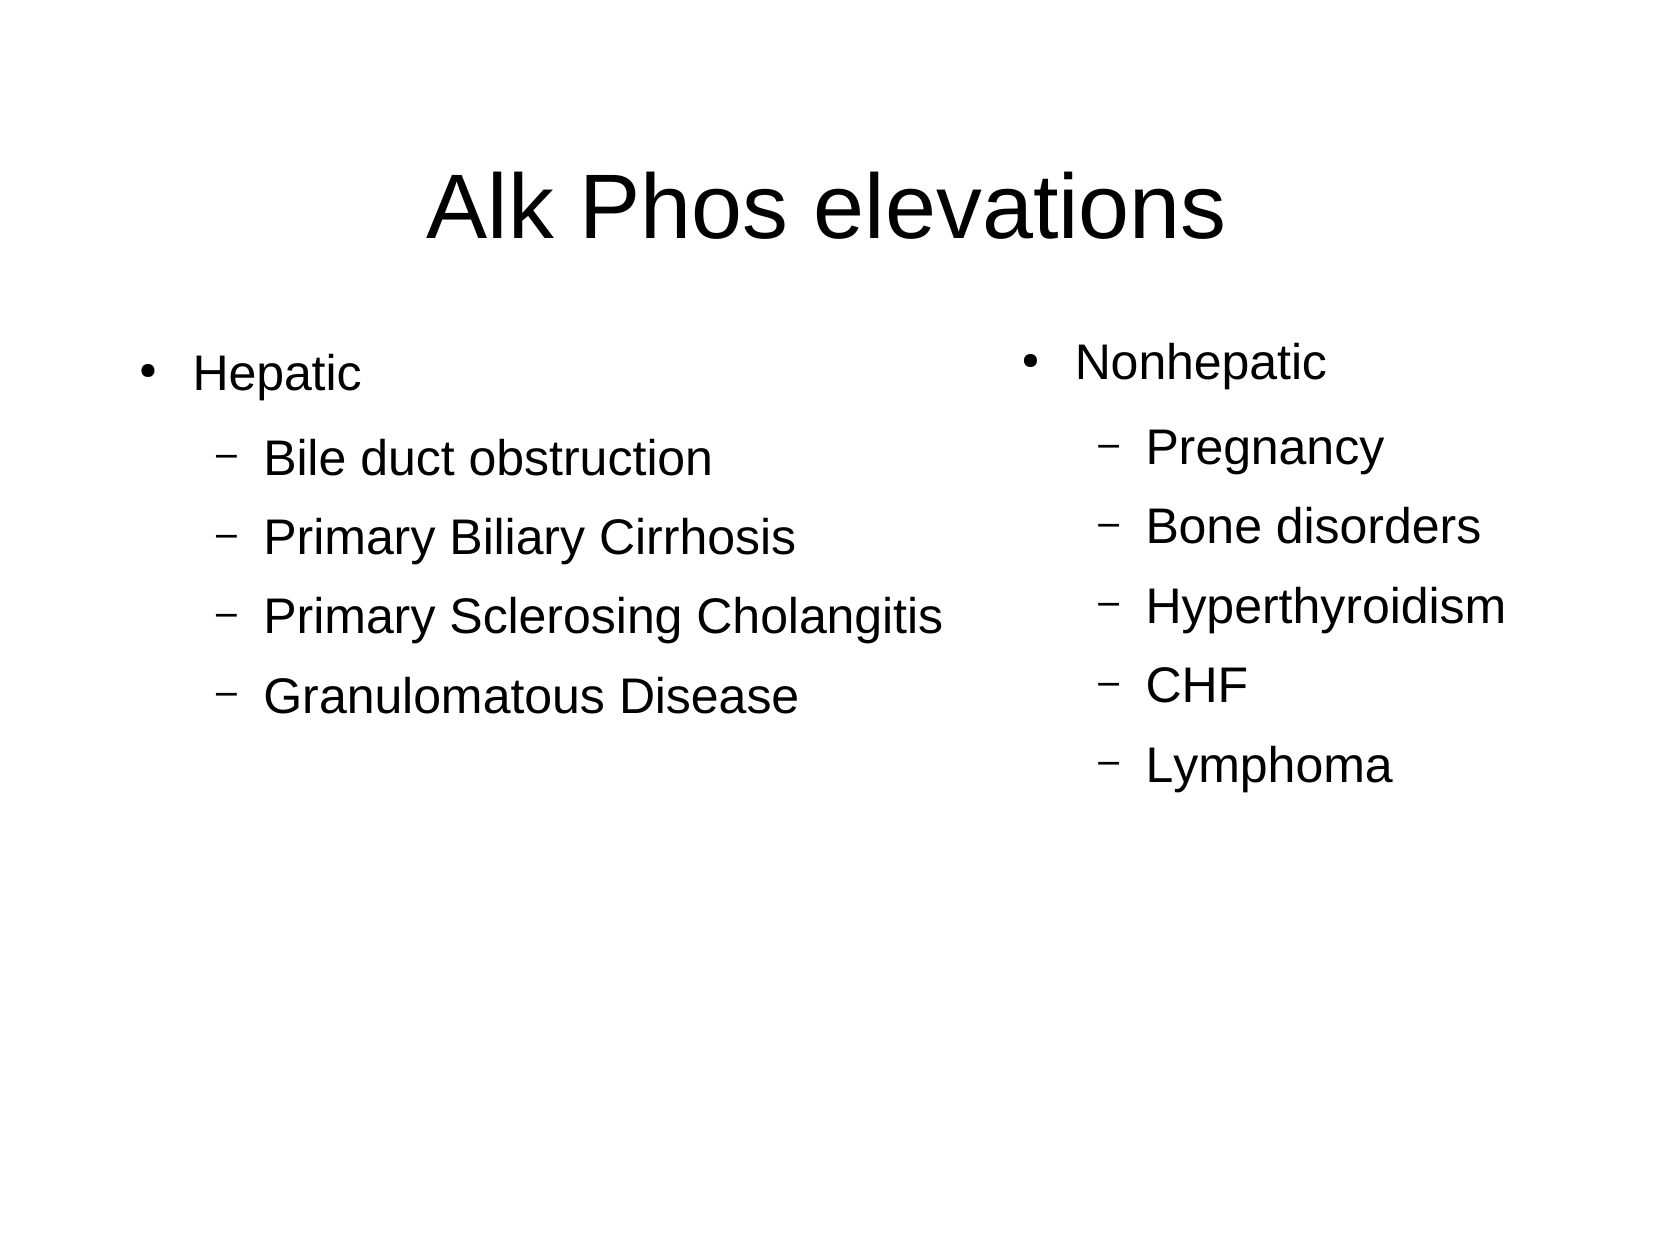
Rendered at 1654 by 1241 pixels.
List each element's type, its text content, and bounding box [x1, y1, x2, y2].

title Alk Phos elevations [121, 102, 1534, 311]
list Hepatic Bile duct obstruction Primary Biliary Cirrhosis Primary Sclerosing Cholangitis Granulomatous Disease [121, 344, 1011, 1127]
list Nonhepatic Pregnancy Bone disorders Hyperthyroidism CHF Lymphoma [1003, 334, 1610, 1116]
